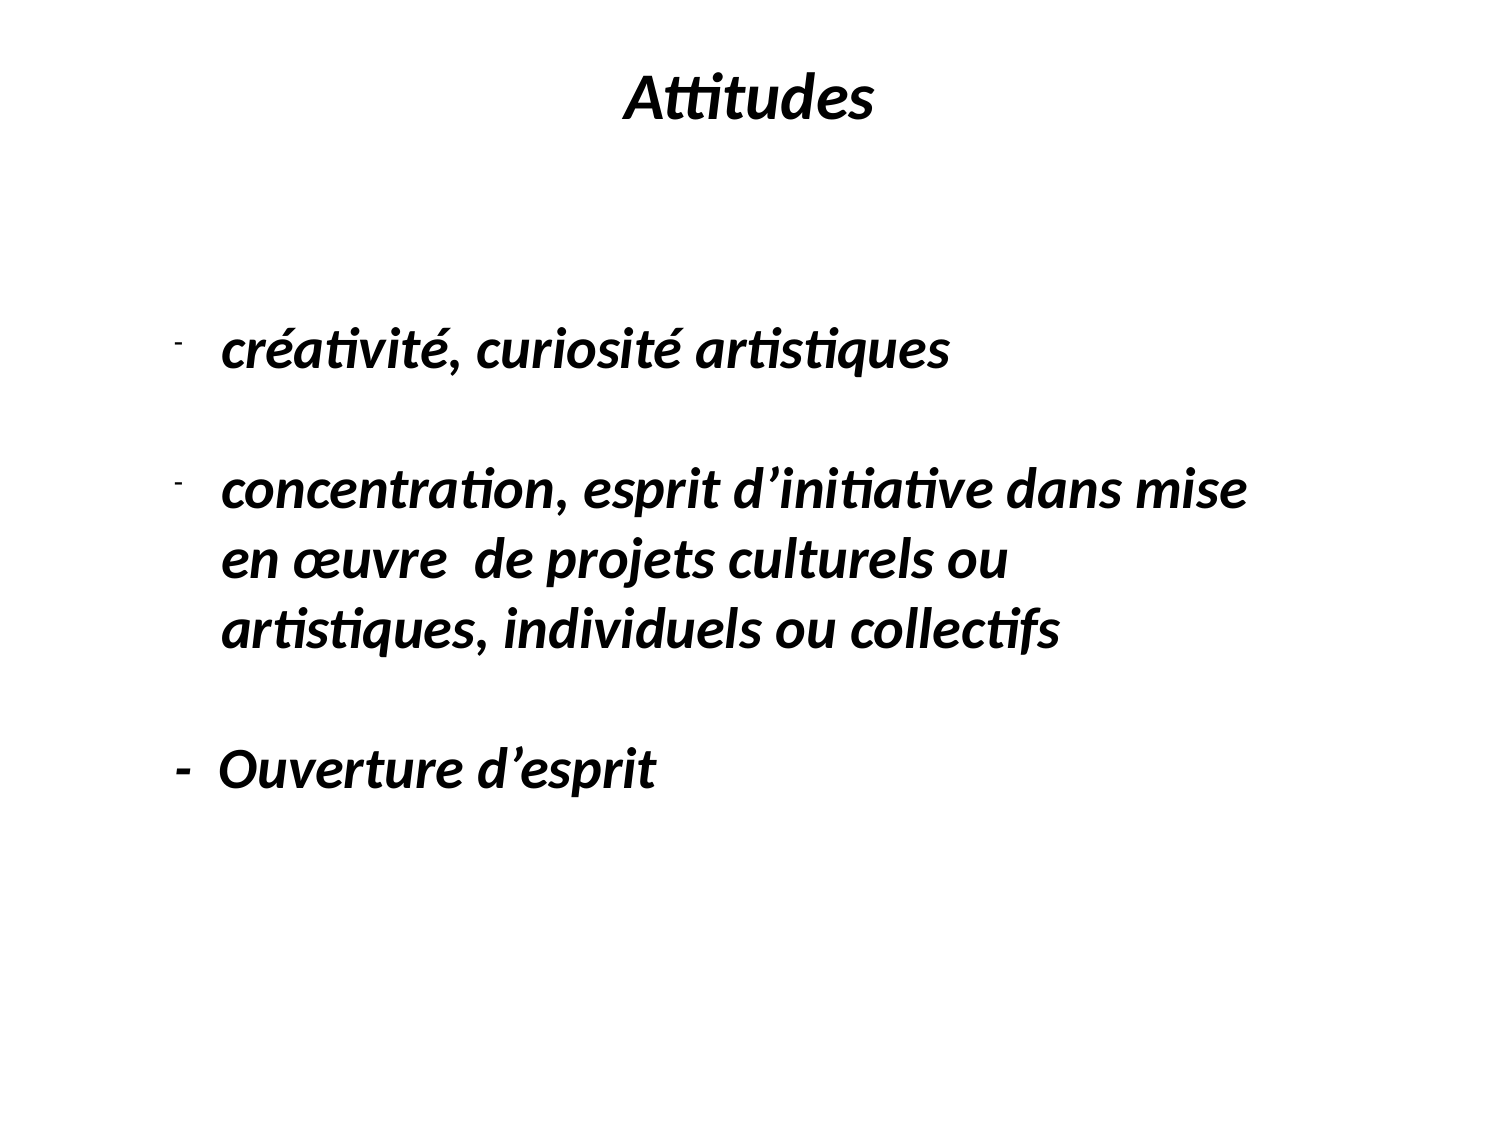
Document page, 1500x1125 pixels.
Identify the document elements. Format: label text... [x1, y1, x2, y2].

title Attitudes [75, 45, 1425, 233]
text_box créativité, curiosité artistiques concentration, esprit d’initiative dans mise en œuvre de projets culturels ou artistiques, individuels ou collectifs - Ouverture d’esprit [159, 302, 1282, 808]
